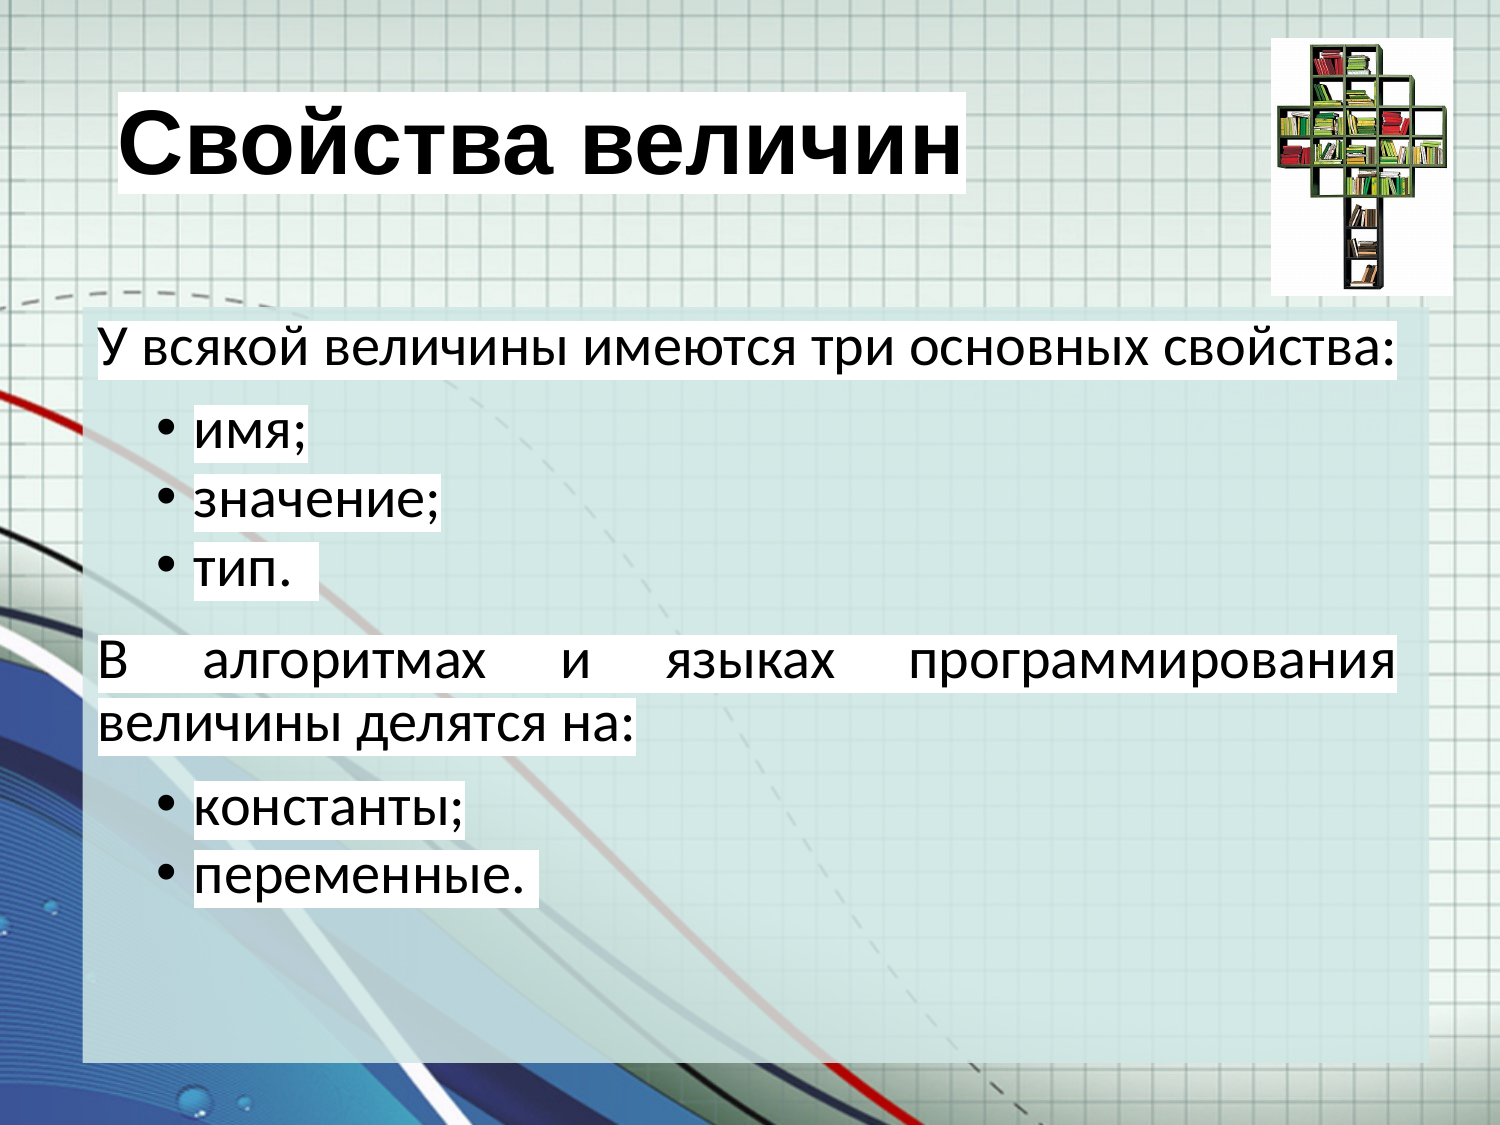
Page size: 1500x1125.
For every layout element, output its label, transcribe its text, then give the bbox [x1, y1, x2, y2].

list У всякой величины имеются три основных свойства: имя; значение; тип. В алгоритмах и языках программирования величины делятся на: константы; переменные. [82, 307, 1430, 1063]
list [103, 299, 735, 307]
picture [0, 0, 1500, 1125]
title Свойства величин [103, 32, 1397, 258]
